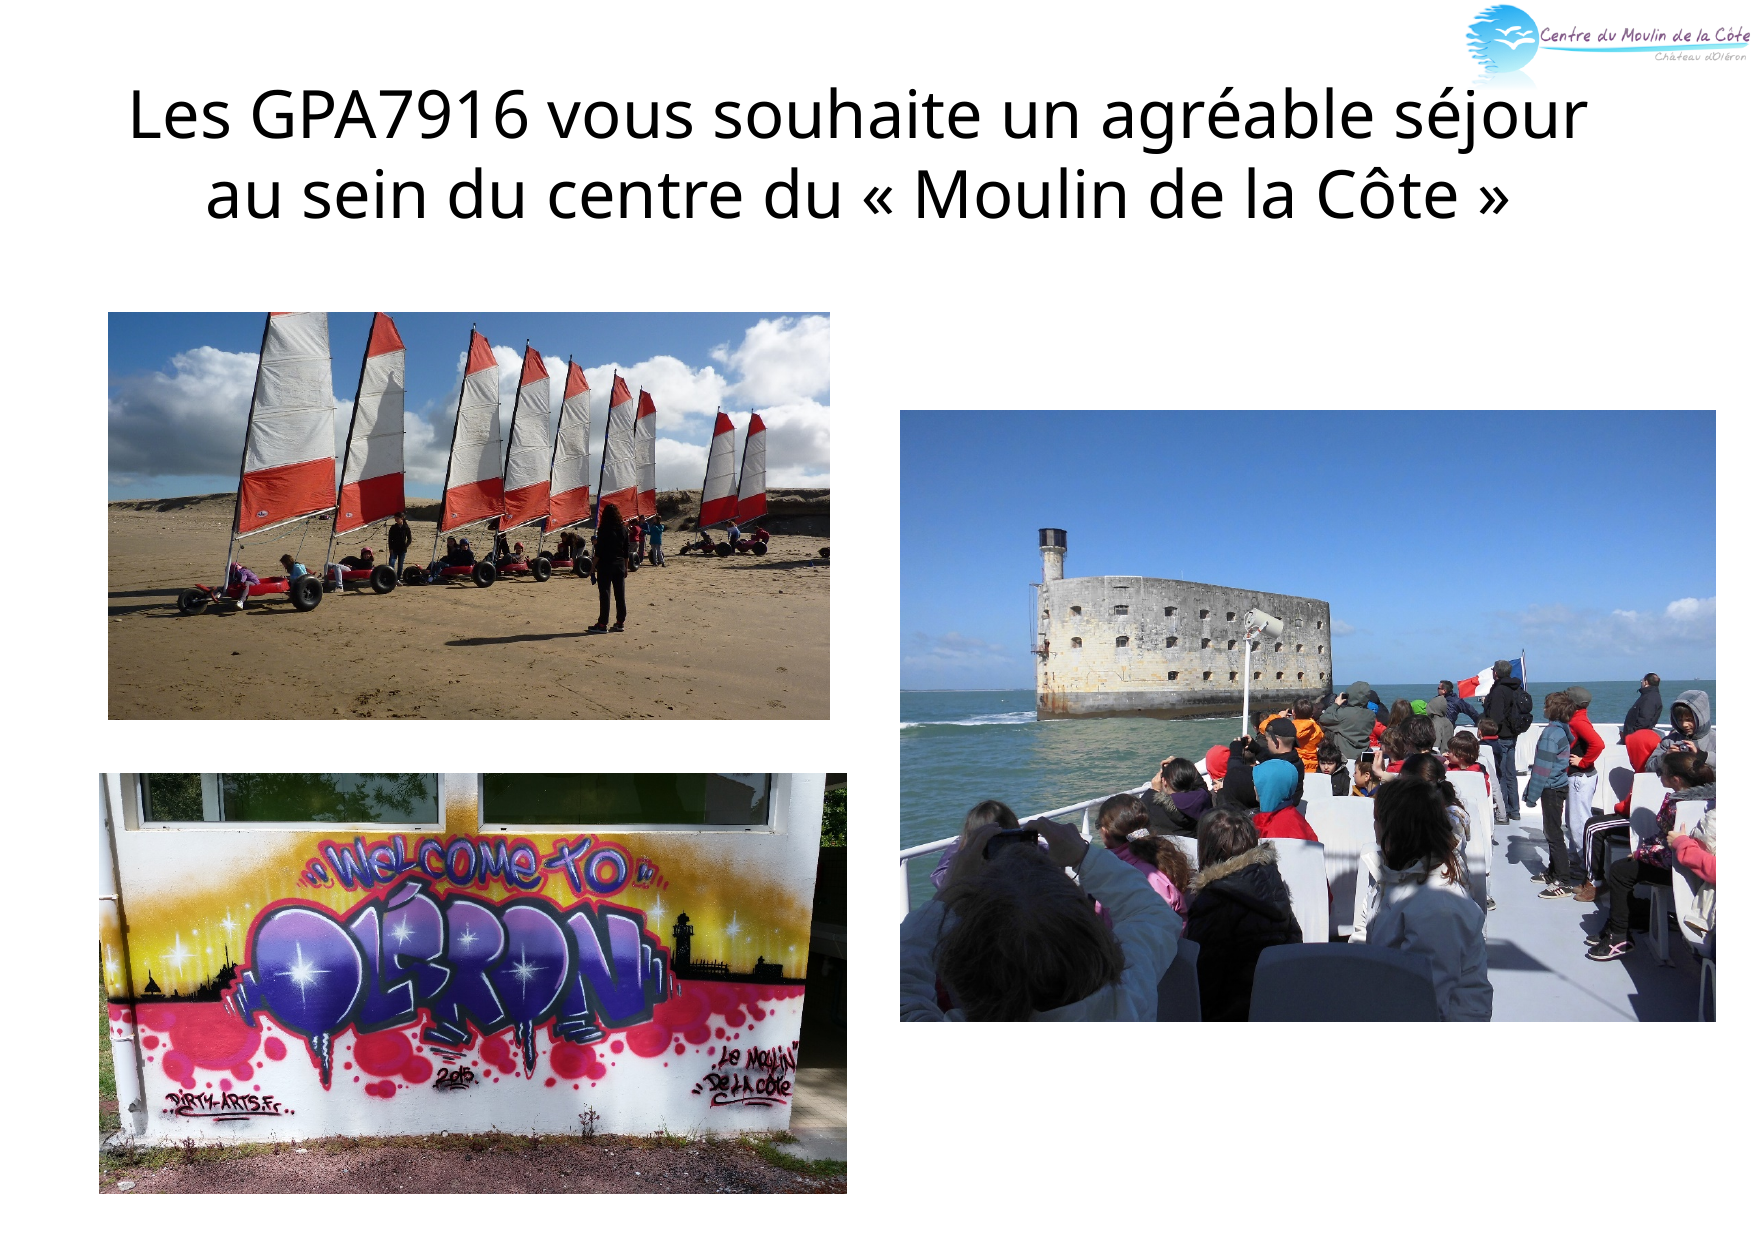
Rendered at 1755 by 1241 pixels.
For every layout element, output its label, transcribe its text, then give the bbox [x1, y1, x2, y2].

picture [99, 773, 847, 1194]
picture [900, 410, 1716, 1022]
text_box Les GPA7916 vous souhaite un agréable séjour au sein du centre du « Moulin de la Côte » [73, 64, 1645, 240]
picture [108, 312, 830, 720]
picture [1461, 0, 1755, 90]
